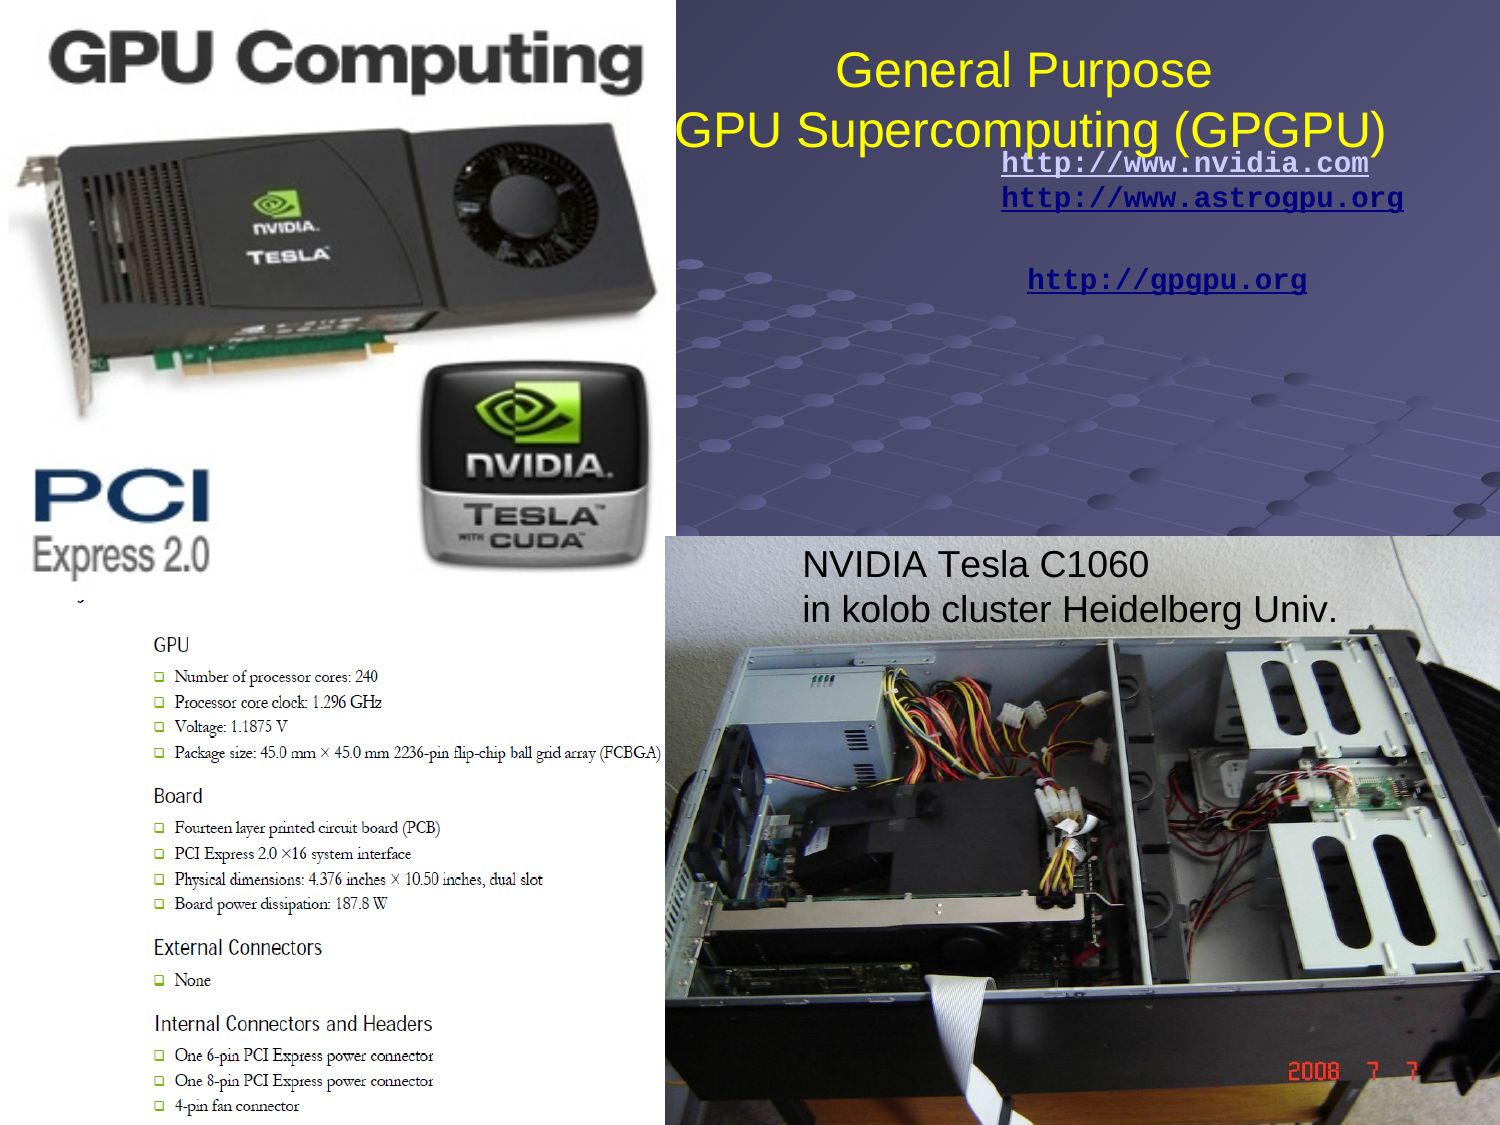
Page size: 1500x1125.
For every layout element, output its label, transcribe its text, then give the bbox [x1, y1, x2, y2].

text_box NVIDIA Tesla C1060 in kolob cluster Heidelberg Univ. [787, 532, 1354, 638]
text_box http://www.nvidia.com http://www.astrogpu.org [986, 135, 1463, 222]
text_box General Purpose GPU Supercomputing (GPGPU) [676, 45, 1425, 150]
picture [0, 0, 1500, 1125]
text_box http://gpgpu.org [1012, 252, 1334, 304]
